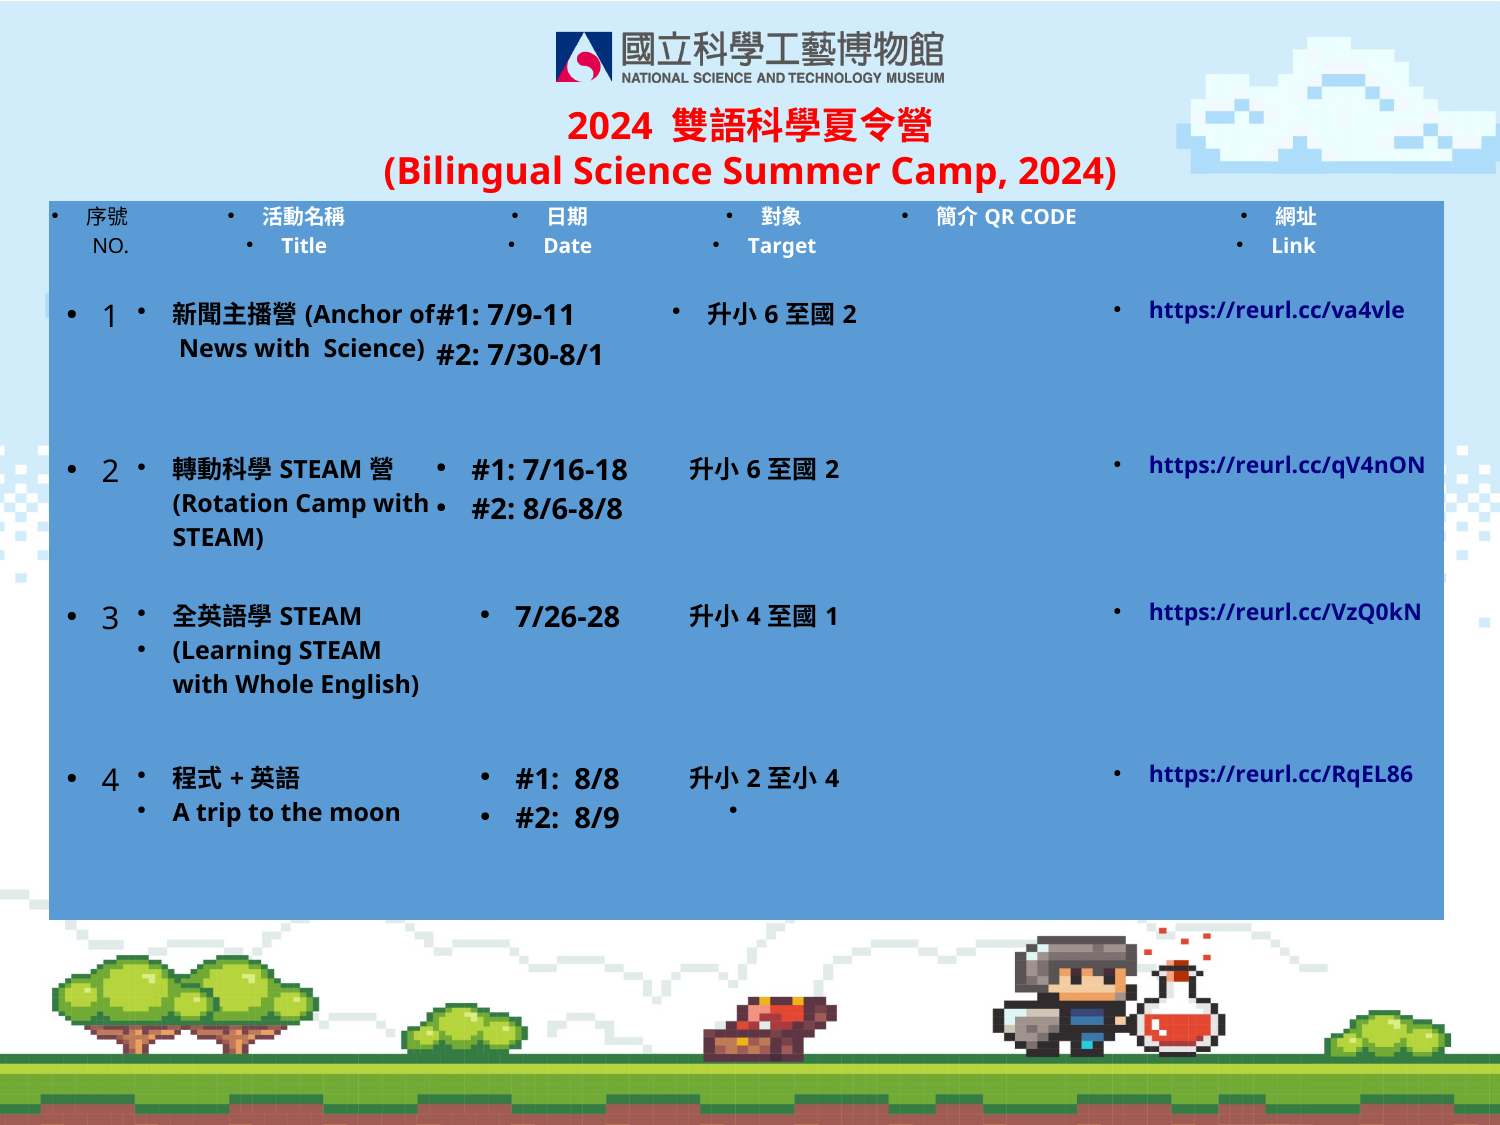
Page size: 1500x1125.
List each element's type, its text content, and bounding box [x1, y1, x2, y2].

table_cell [865, 596, 1113, 758]
table_cell #1: 7/9-11 #2: 7/30-8/1 [436, 294, 664, 449]
table_cell 7/26-28 [436, 596, 664, 758]
table_header 日期 Date [436, 201, 664, 294]
table_cell https://reurl.cc/RqEL86 [1113, 758, 1444, 920]
table_cell 全英語學STEAM (Learning STEAM with Whole English) [137, 596, 436, 758]
table_cell 1 [49, 294, 137, 449]
table_cell https://reurl.cc/qV4nON [1113, 449, 1444, 596]
table_cell 3 [49, 596, 137, 758]
table_cell https://reurl.cc/va4vle [1113, 294, 1444, 449]
table_cell 轉動科學STEAM營(Rotation Camp with STEAM) [137, 449, 436, 596]
table_cell 4 [49, 758, 137, 920]
table_cell [865, 294, 1113, 449]
table_cell 升小2至小4 [664, 758, 865, 920]
picture [0, 0, 1500, 1125]
table_header 活動名稱 Title [137, 201, 436, 294]
table_header 對象 Target [664, 201, 865, 294]
table_cell #1: 8/8 #2: 8/9 [436, 758, 664, 920]
table_cell #1: 7/16-18 #2: 8/6-8/8 [436, 449, 664, 596]
table_cell [865, 449, 1113, 596]
table_cell 2 [49, 449, 137, 596]
table_header 網址 Link [1113, 201, 1444, 294]
table_header 序號NO. [49, 201, 137, 294]
text_box 2024 雙語科學夏令營 (Bilingual Science Summer Camp, 2024) [320, 94, 1181, 201]
table_cell 升小6至國2 [664, 294, 865, 449]
table_cell [865, 758, 1113, 920]
table_cell 新聞主播營(Anchor of News with Science) [137, 294, 436, 449]
table_cell https://reurl.cc/VzQ0kN [1113, 596, 1444, 758]
table_cell 程式+英語 A trip to the moon [137, 758, 436, 920]
table_cell 升小4至國1 [664, 596, 865, 758]
table_cell 升小6至國2 [664, 449, 865, 596]
table_header 簡介QR CODE [865, 201, 1113, 294]
